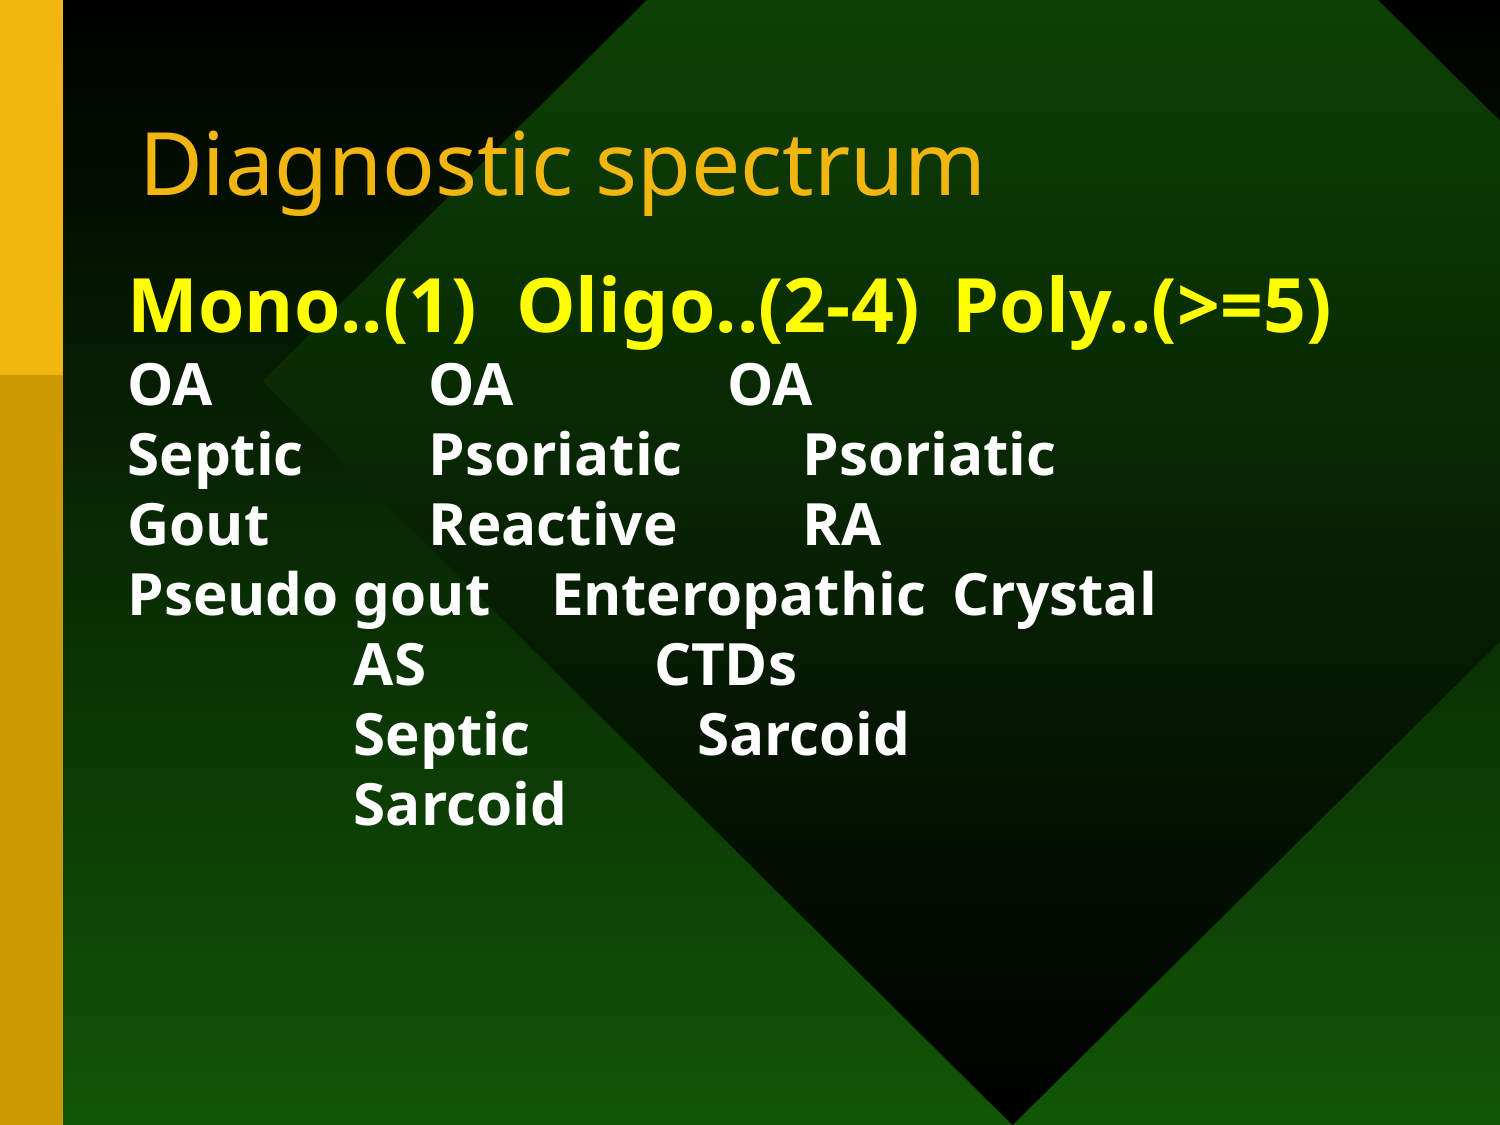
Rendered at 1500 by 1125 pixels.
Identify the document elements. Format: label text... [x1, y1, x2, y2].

list Mono..(1) Oligo..(2-4) Poly..(>=5) OA OA OA Septic Psoriatic Psoriatic Gout Reactive RA Pseudo gout Enteropathic Crystal AS CTDs Septic Sarcoid Sarcoid [112, 249, 1459, 1051]
title Diagnostic spectrum [123, 66, 1273, 249]
